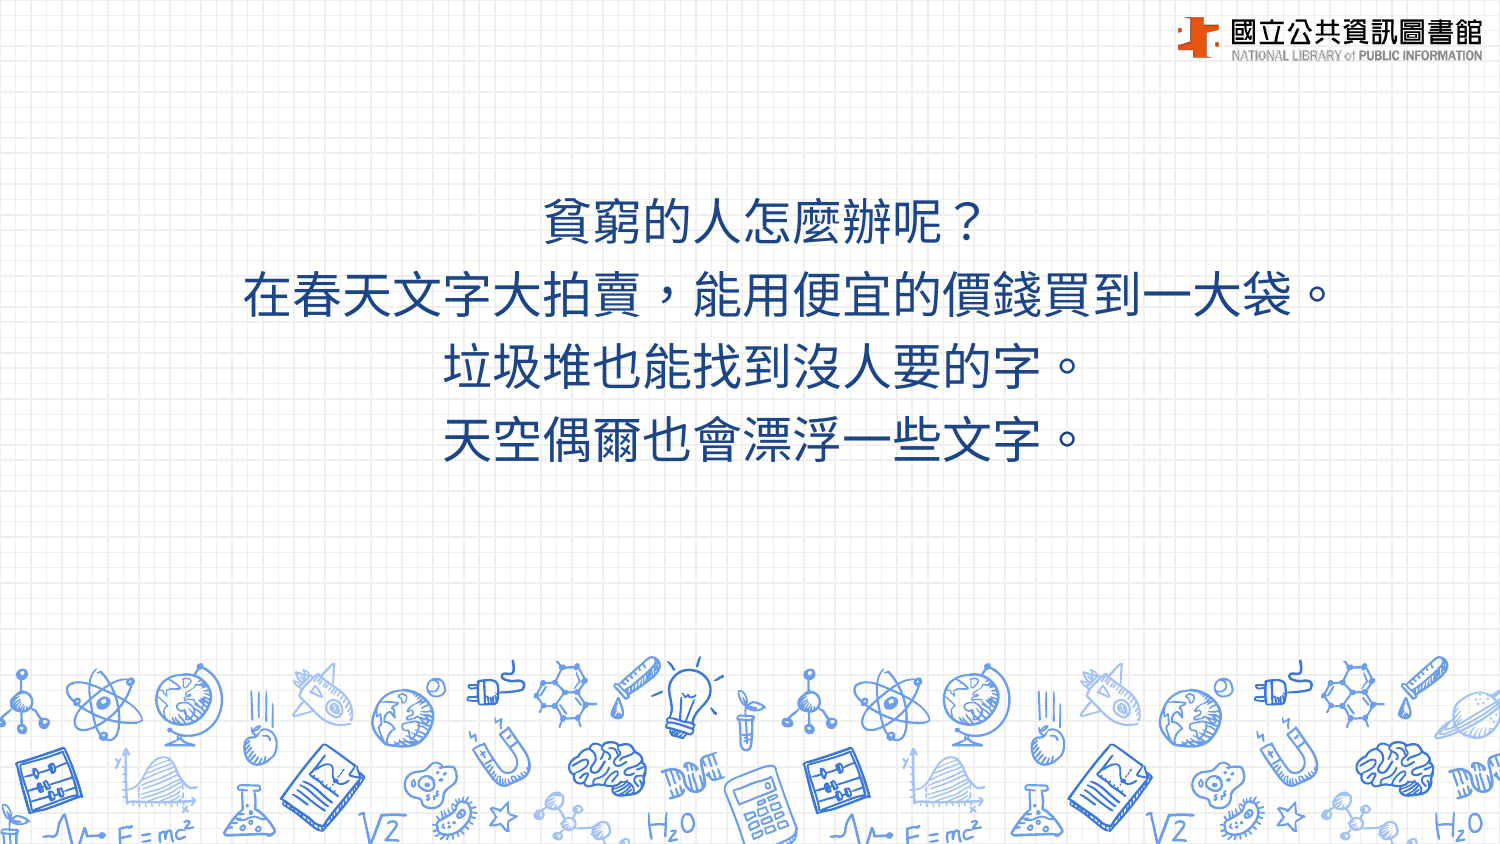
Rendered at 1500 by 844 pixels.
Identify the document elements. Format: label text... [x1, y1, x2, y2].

subtitle 貧窮的人怎麼辦呢？ 在春天文字大拍賣，能用便宜的價錢買到一大袋。 垃圾堆也能找到沒人要的字。 天空偶爾也會漂浮一些文字。 [210, 175, 1325, 305]
